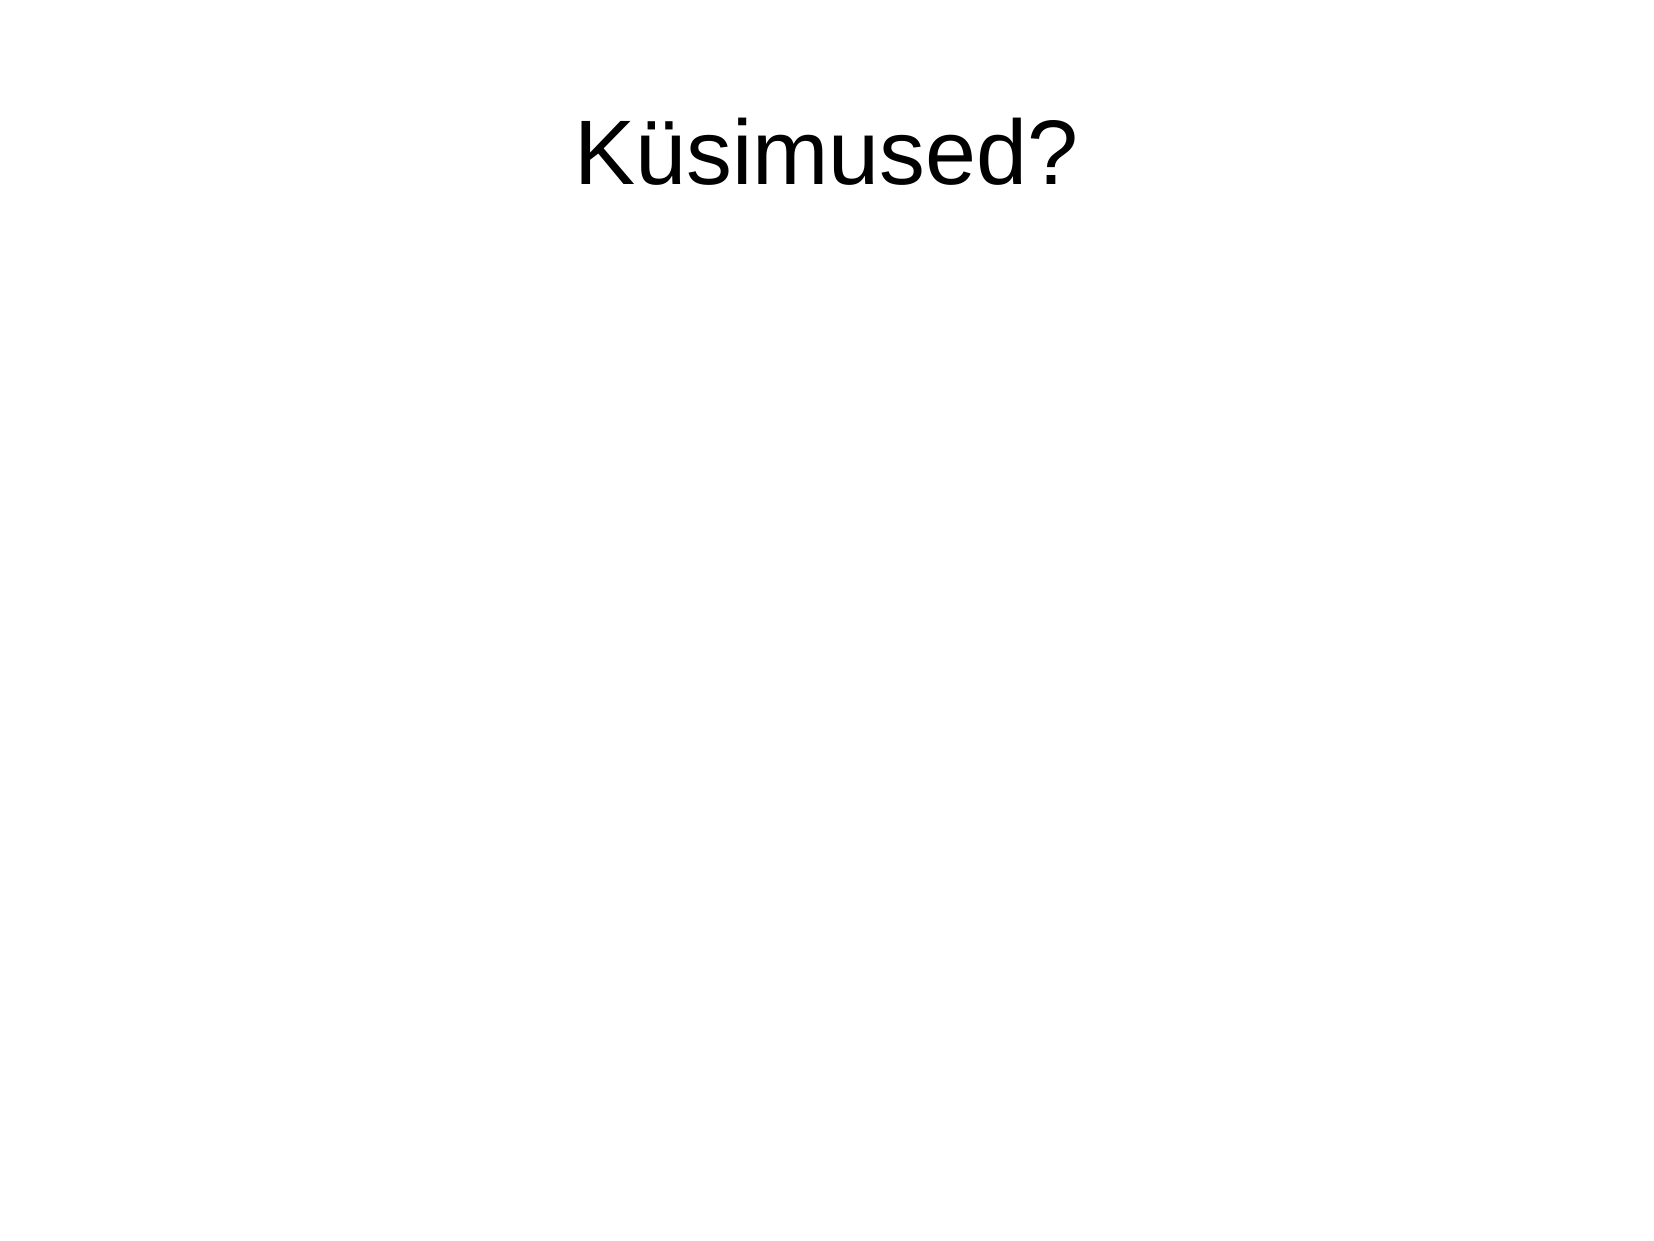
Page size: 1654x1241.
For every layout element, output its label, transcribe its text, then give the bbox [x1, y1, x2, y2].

title Küsimused? [82, 56, 1571, 250]
